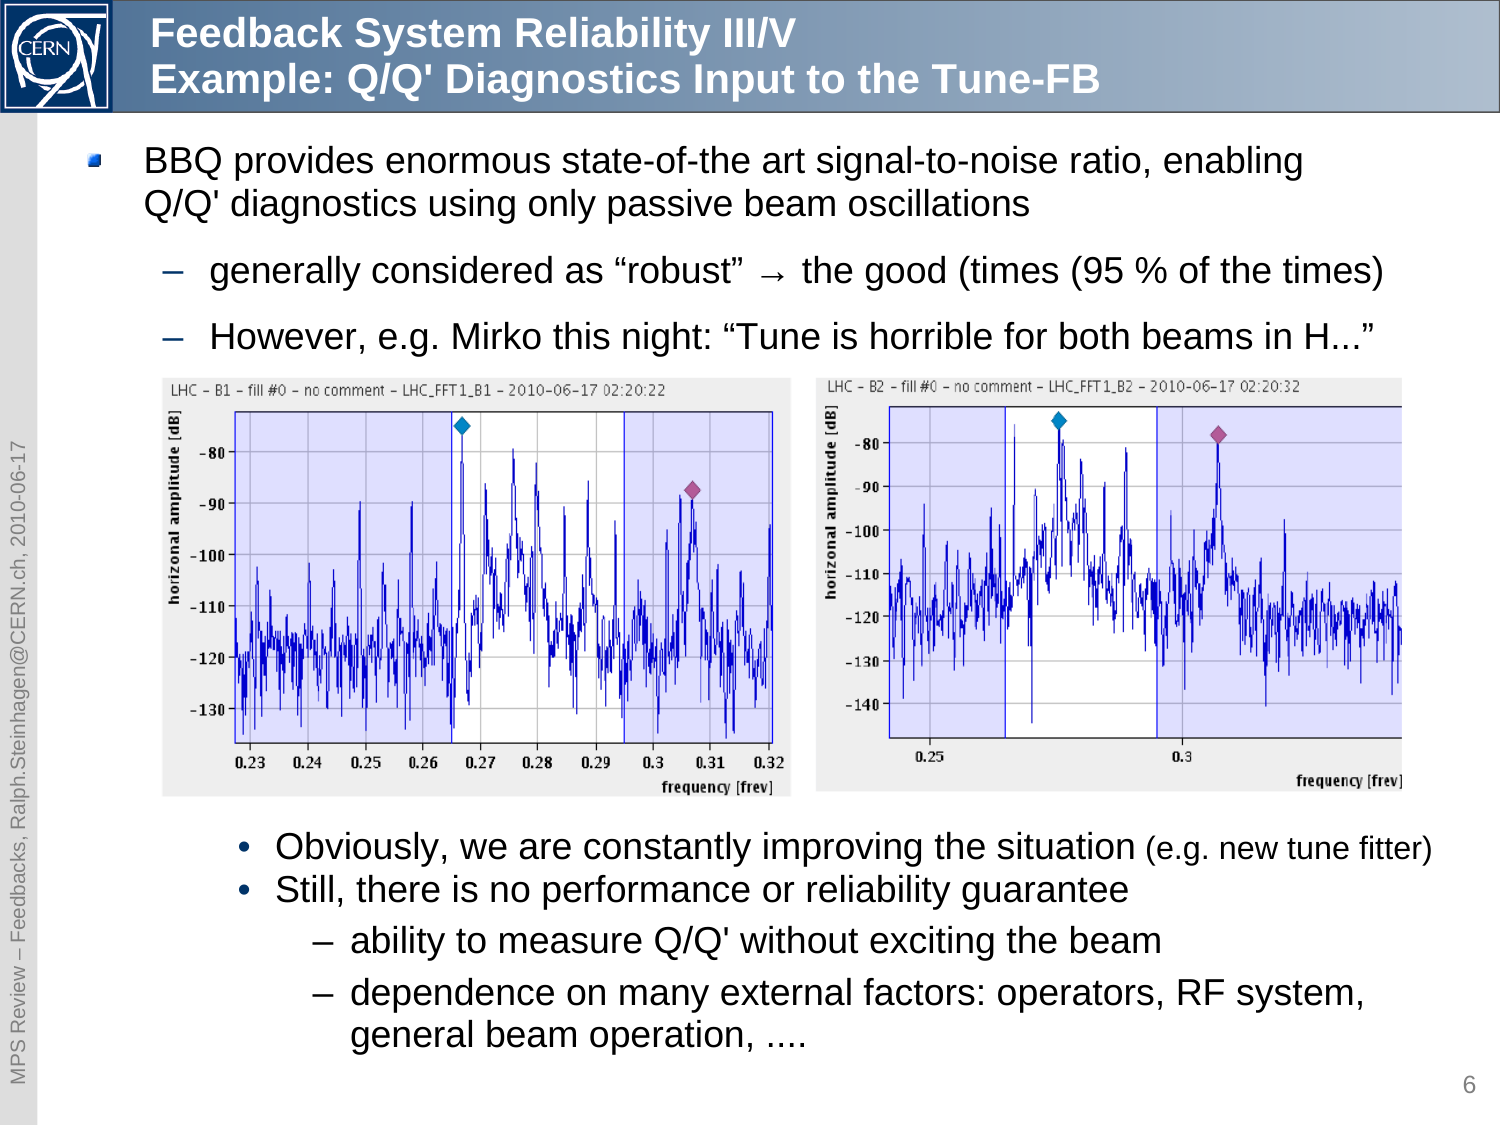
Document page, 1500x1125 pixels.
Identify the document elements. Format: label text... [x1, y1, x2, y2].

title Feedback System Reliability III/V Example: Q/Q' Diagnostics Input to the Tune-FB [150, 7, 1201, 106]
list BBQ provides enormous state-of-the art signal-to-noise ratio, enabling Q/Q' diagnostics using only passive beam oscillations generally considered as “robust” → the good (times (95 % of the times) However, e.g. Mirko this night: “Tune is horrible for both beams in H...” Obviously, we are constantly improving the situation (e.g. new tune fitter) Still, there is no performance or reliability guarantee ability to measure Q/Q' without exciting the beam dependence on many external factors: operators, RF system, general beam operation, .... [87, 137, 1438, 1056]
picture [0, 0, 113, 113]
picture [157, 369, 1424, 813]
